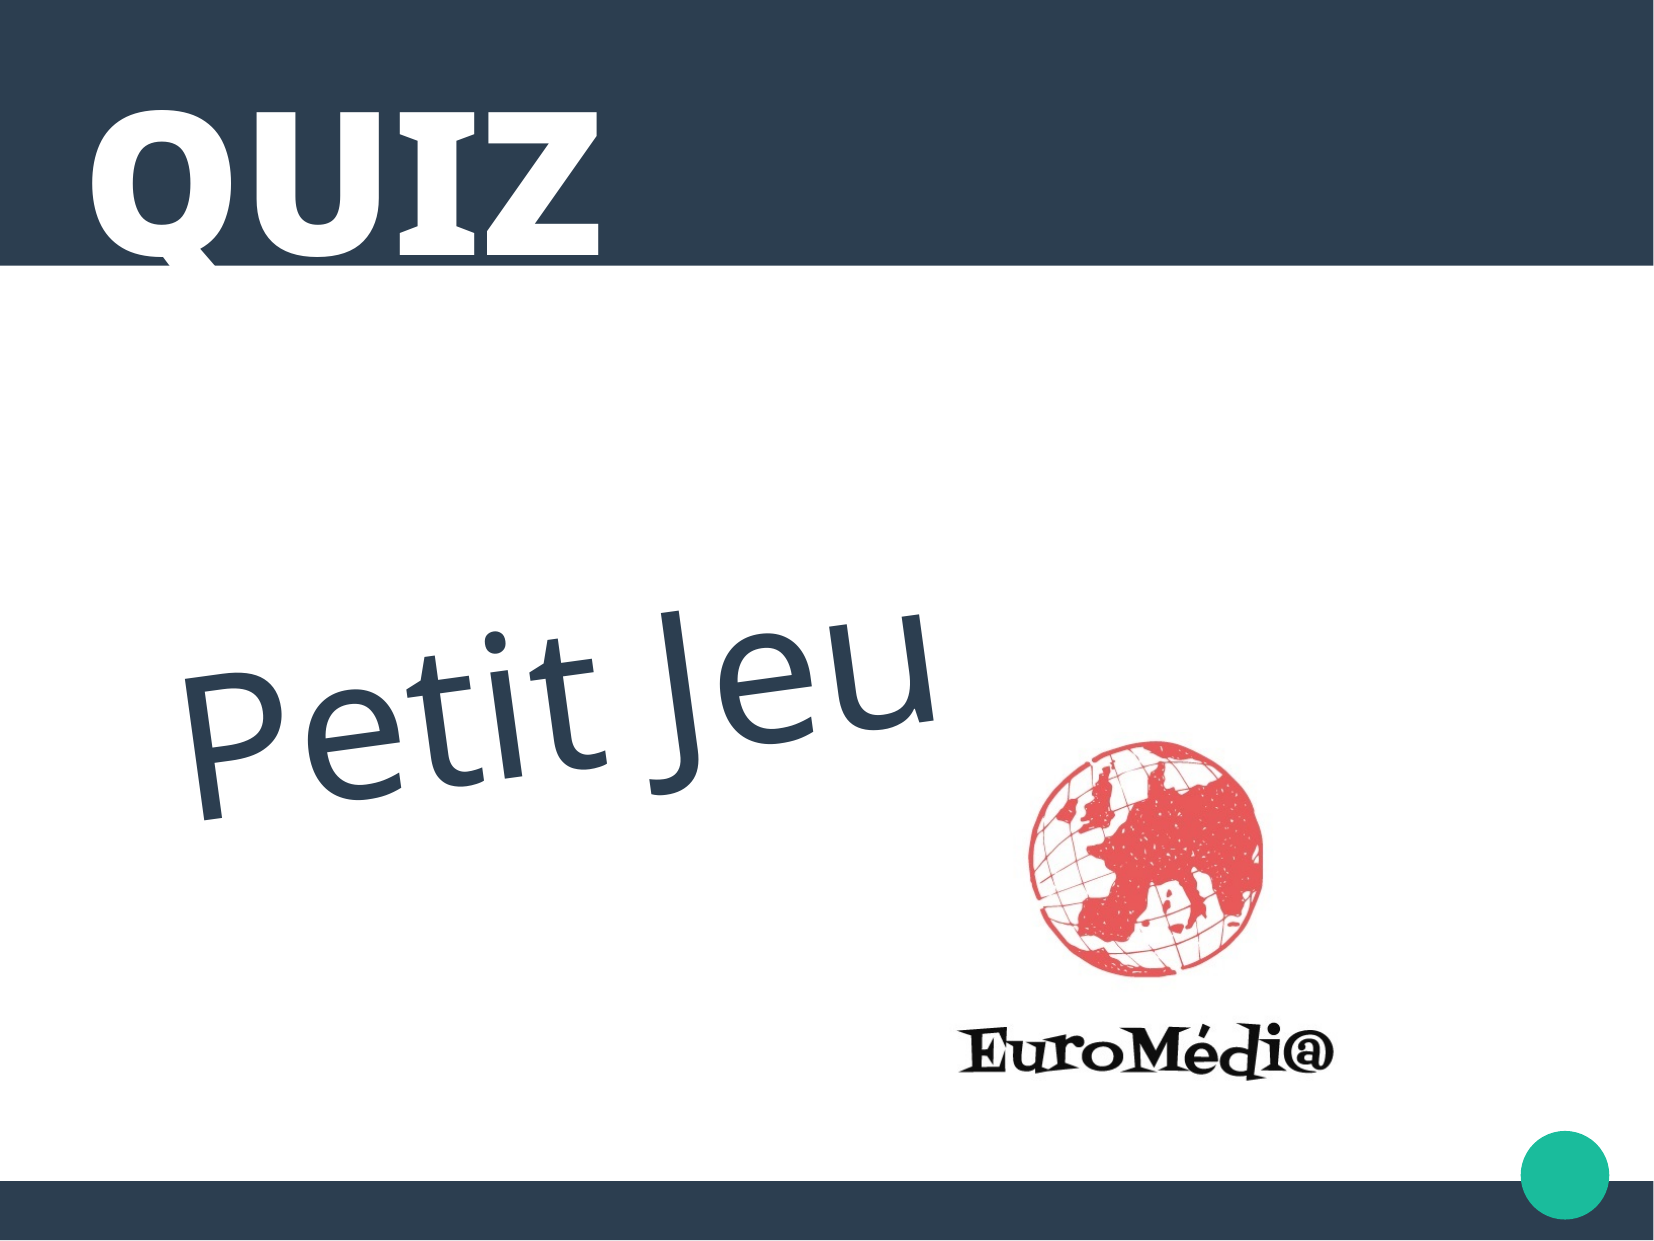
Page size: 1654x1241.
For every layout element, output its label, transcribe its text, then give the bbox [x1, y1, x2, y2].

title QUIZ [82, 41, 615, 265]
picture [933, 732, 1361, 1101]
subtitle Petit Jeu [33, 284, 1103, 1096]
